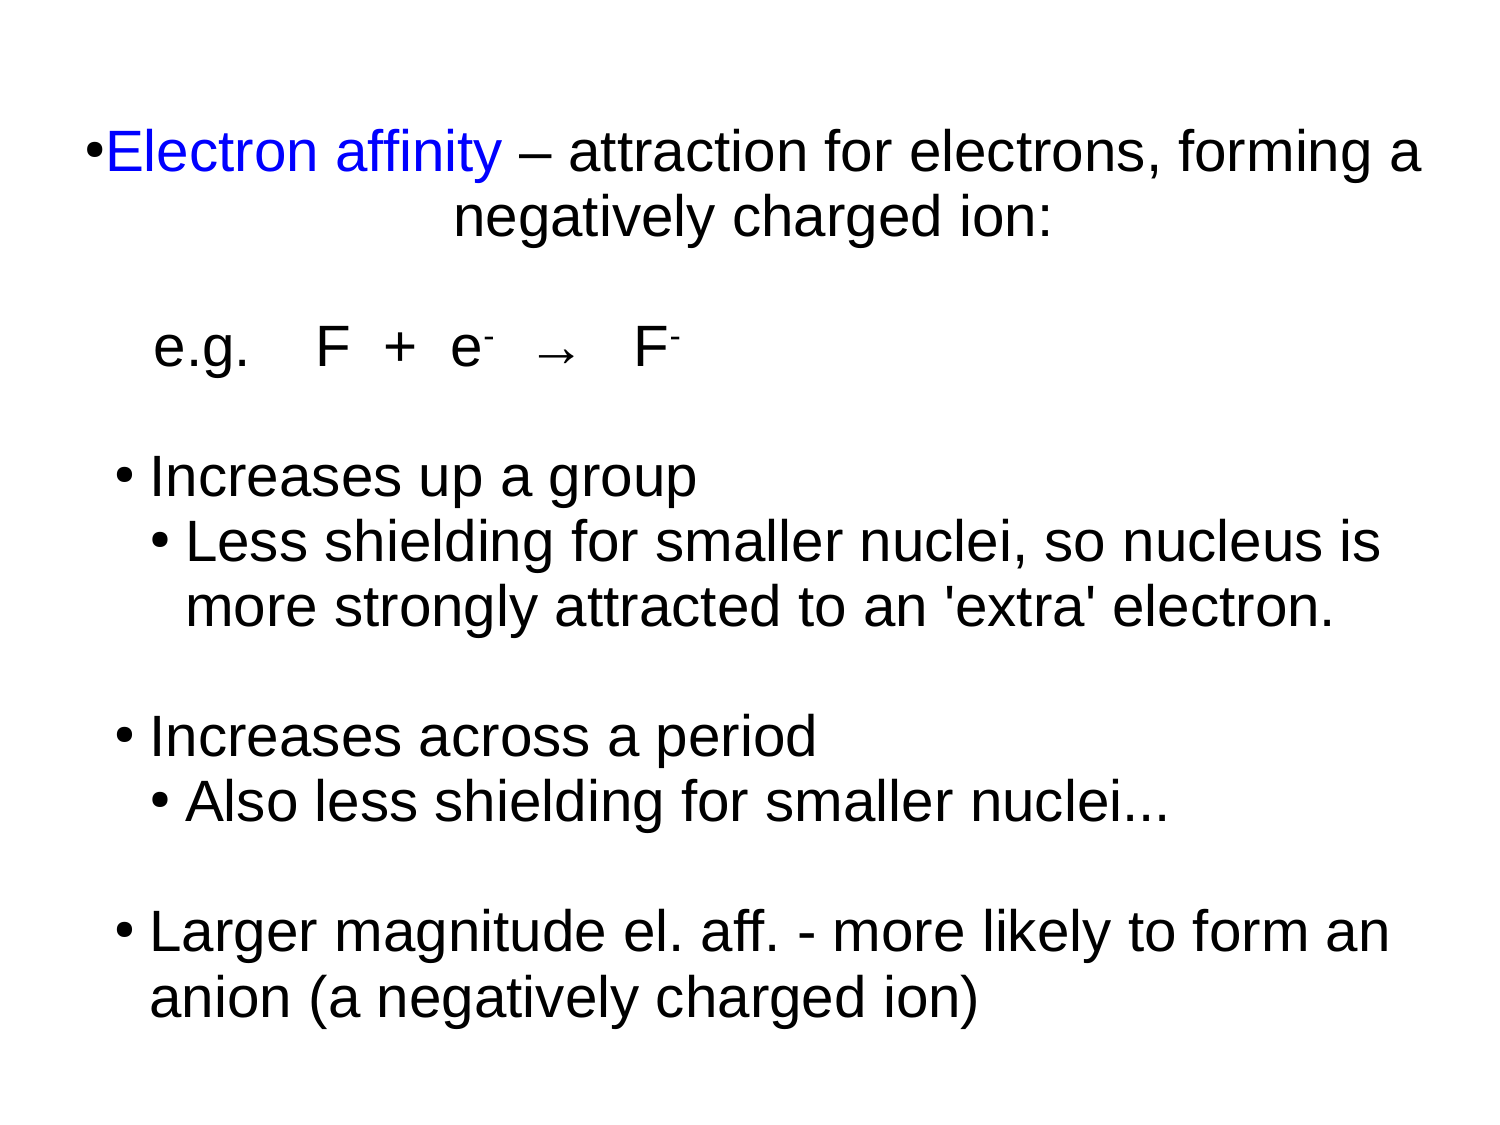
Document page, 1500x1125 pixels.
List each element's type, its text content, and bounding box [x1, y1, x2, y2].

subtitle Electron affinity – attraction for electrons, forming a negatively charged ion: e.g. F + e- → F- Increases up a group Less shielding for smaller nuclei, so nucleus is more strongly attracted to an 'extra' electron. Increases across a period Also less shielding for smaller nuclei... Larger magnitude el. aff. - more likely to form an anion (a negatively charged ion) [78, 93, 1429, 1055]
